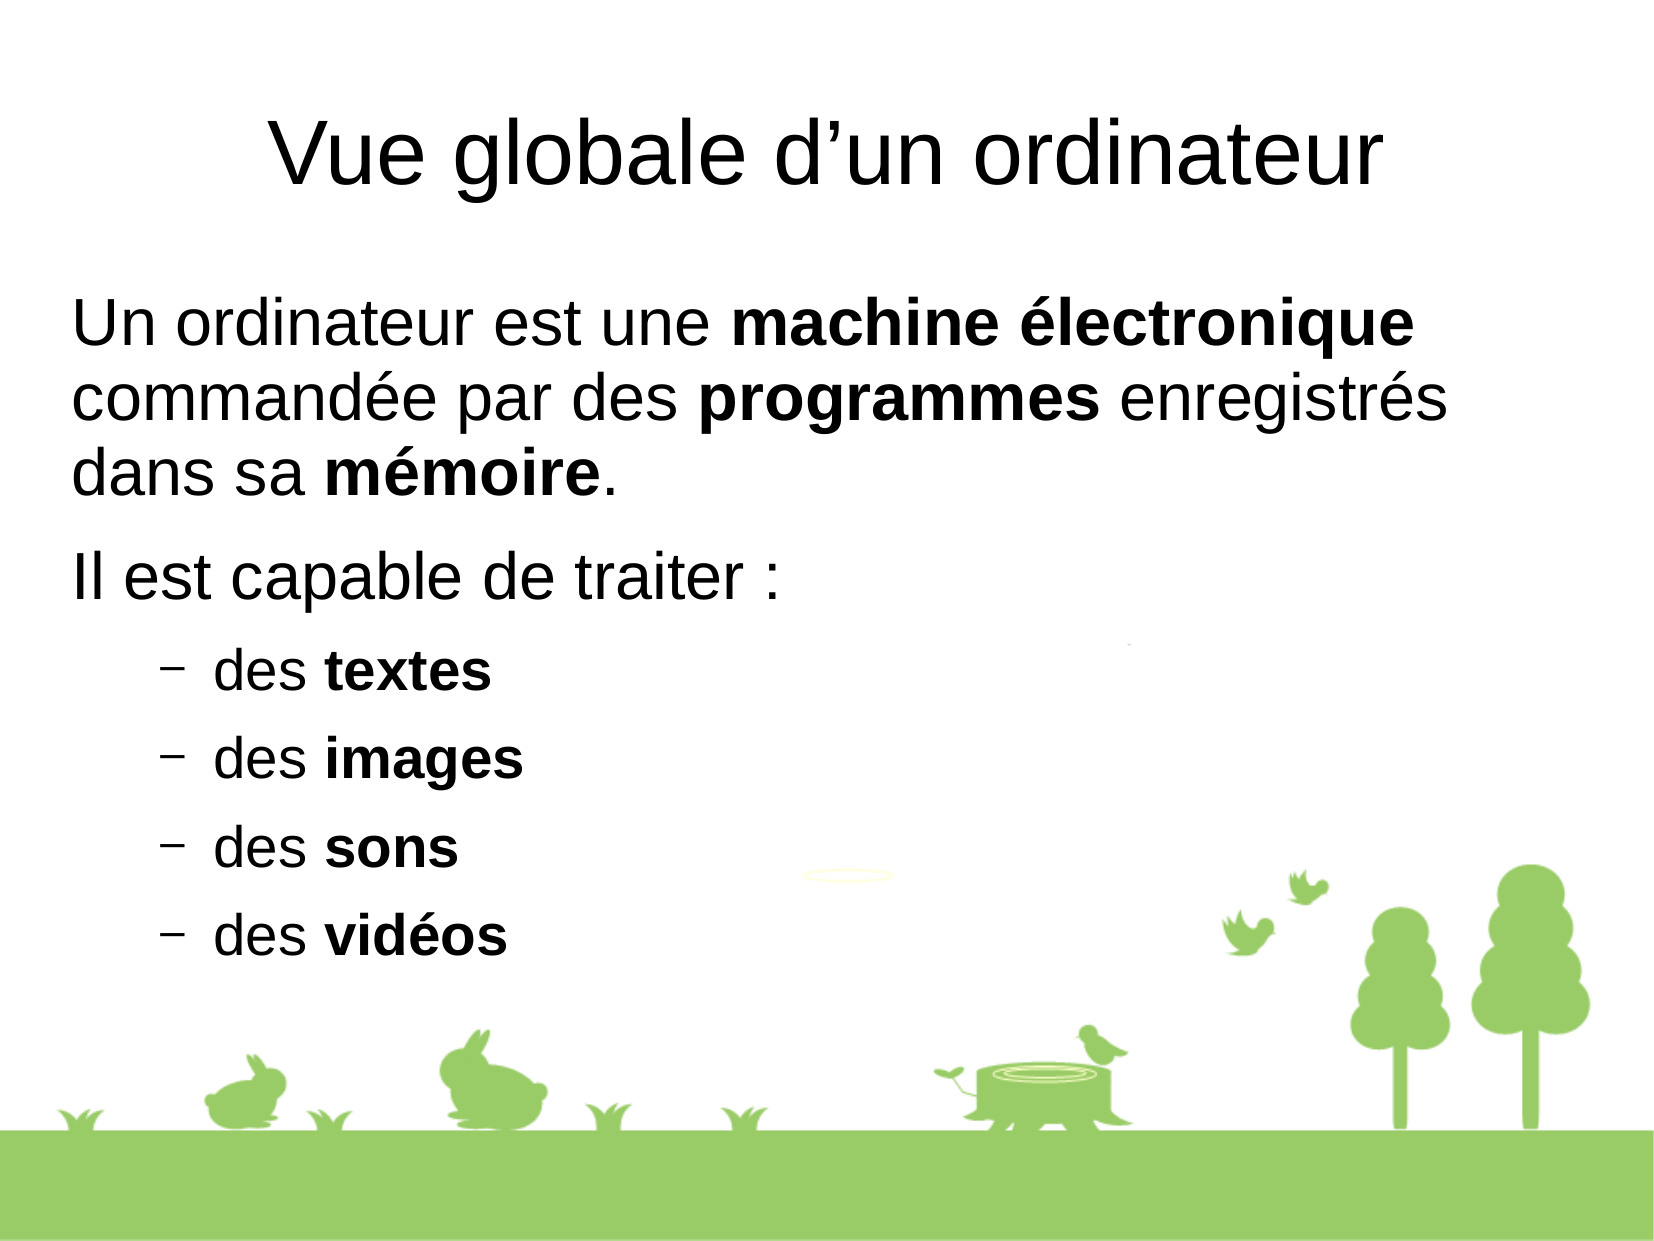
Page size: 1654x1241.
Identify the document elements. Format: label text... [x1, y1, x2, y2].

picture [0, 0, 1654, 1241]
title Vue globale d’un ordinateur [82, 49, 1571, 257]
list Un ordinateur est une machine électronique commandée par des programmes enregistrés dans sa mémoire. Il est capable de traiter : des textes des images des sons des vidéos [71, 285, 1591, 1005]
